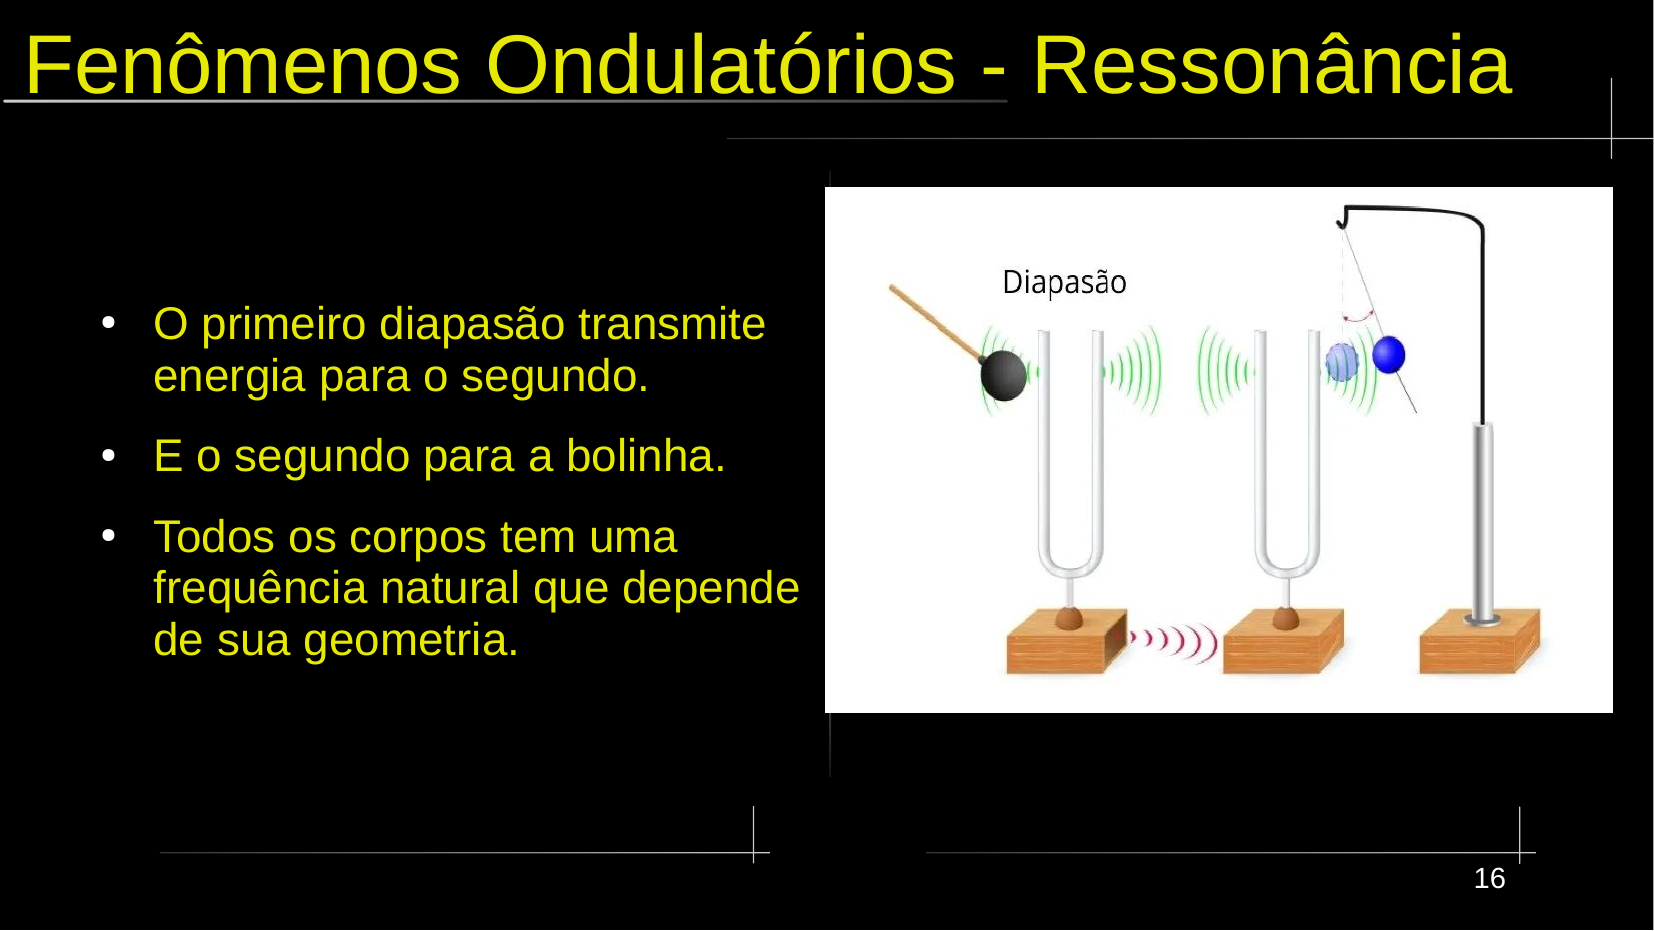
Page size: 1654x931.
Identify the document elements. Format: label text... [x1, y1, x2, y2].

list O primeiro diapasão transmite energia para o segundo. E o segundo para a bolinha. Todos os corpos tem uma frequência natural que depende de sua geometria. [82, 217, 809, 758]
title Fenômenos Ondulatórios - Ressonância [23, 11, 1589, 119]
picture [825, 187, 1613, 713]
